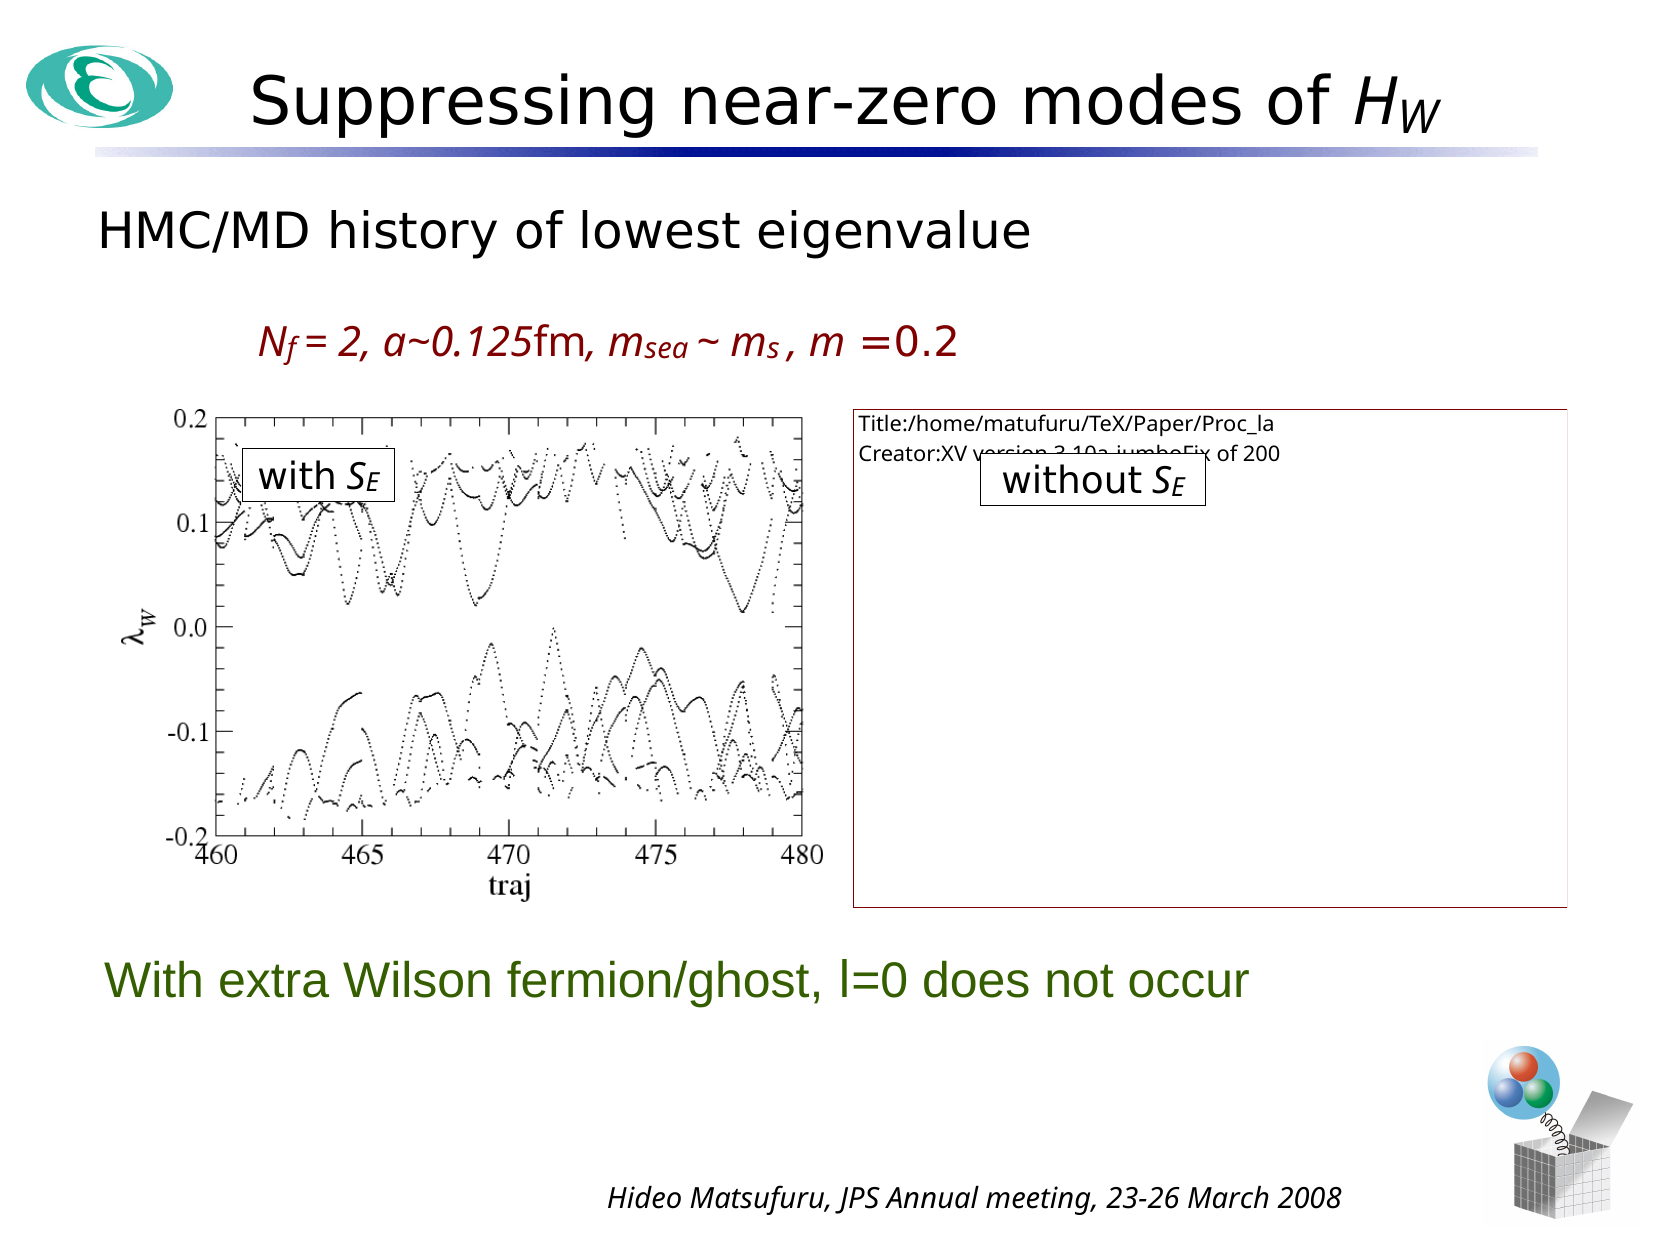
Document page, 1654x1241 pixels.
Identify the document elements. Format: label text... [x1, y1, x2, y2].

title Suppressing near-zero modes of HW [139, 47, 1548, 154]
text_box Nf = 2, a~0.125fm, msea ~ ms , m =0.2 [257, 311, 1102, 376]
picture [851, 407, 1568, 908]
picture [95, 147, 1538, 157]
picture [120, 409, 825, 904]
text_box With extra Wilson fermion/ghost, l=0 does not occur [104, 944, 1265, 1010]
list HMC/MD history of lowest eigenvalue [79, 201, 1532, 349]
text_box without SE [980, 453, 1206, 506]
picture [20, 37, 179, 136]
picture [1482, 1039, 1639, 1226]
text_box with SE [242, 448, 395, 502]
